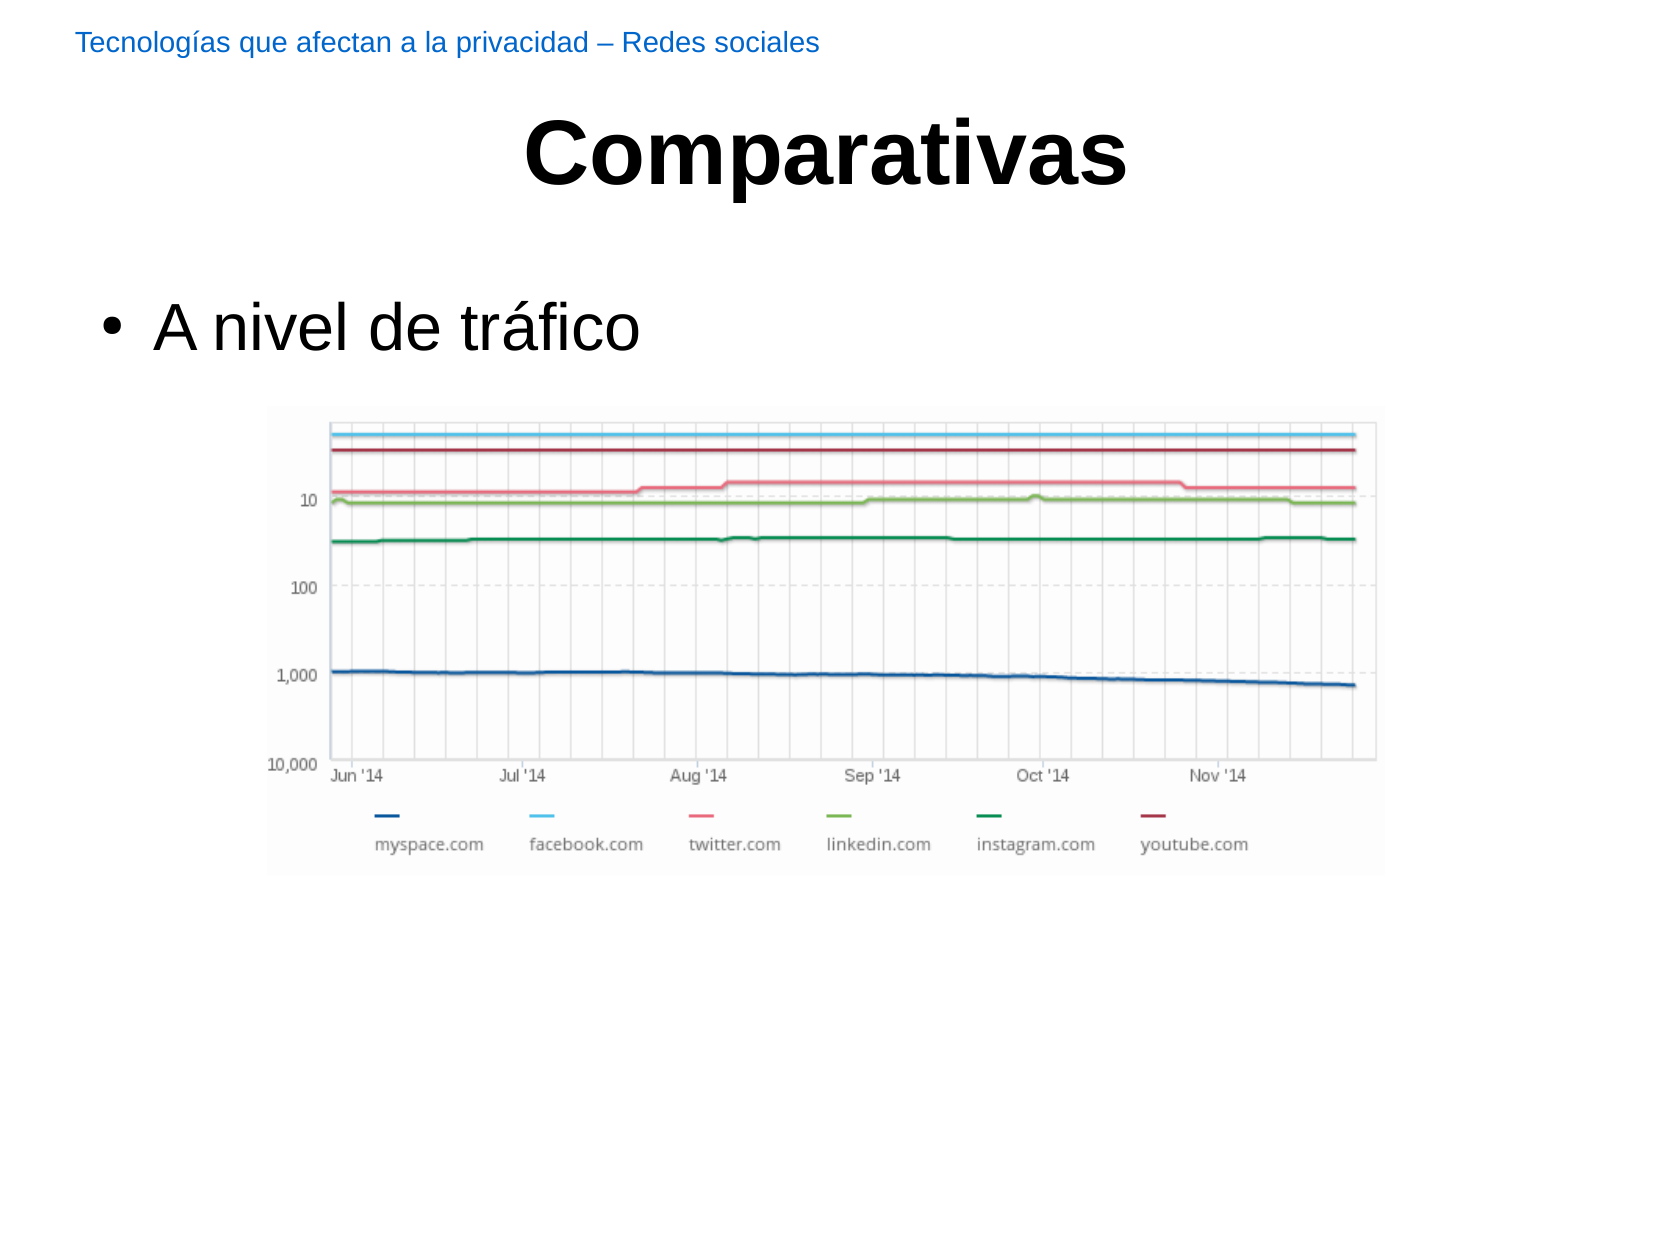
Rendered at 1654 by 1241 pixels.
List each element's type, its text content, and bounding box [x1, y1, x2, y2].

title Comparativas [82, 49, 1571, 257]
text_box Tecnologías que afectan a la privacidad – Redes sociales [60, 18, 1141, 99]
list A nivel de tráfico [82, 290, 1571, 1010]
picture [267, 380, 1385, 885]
